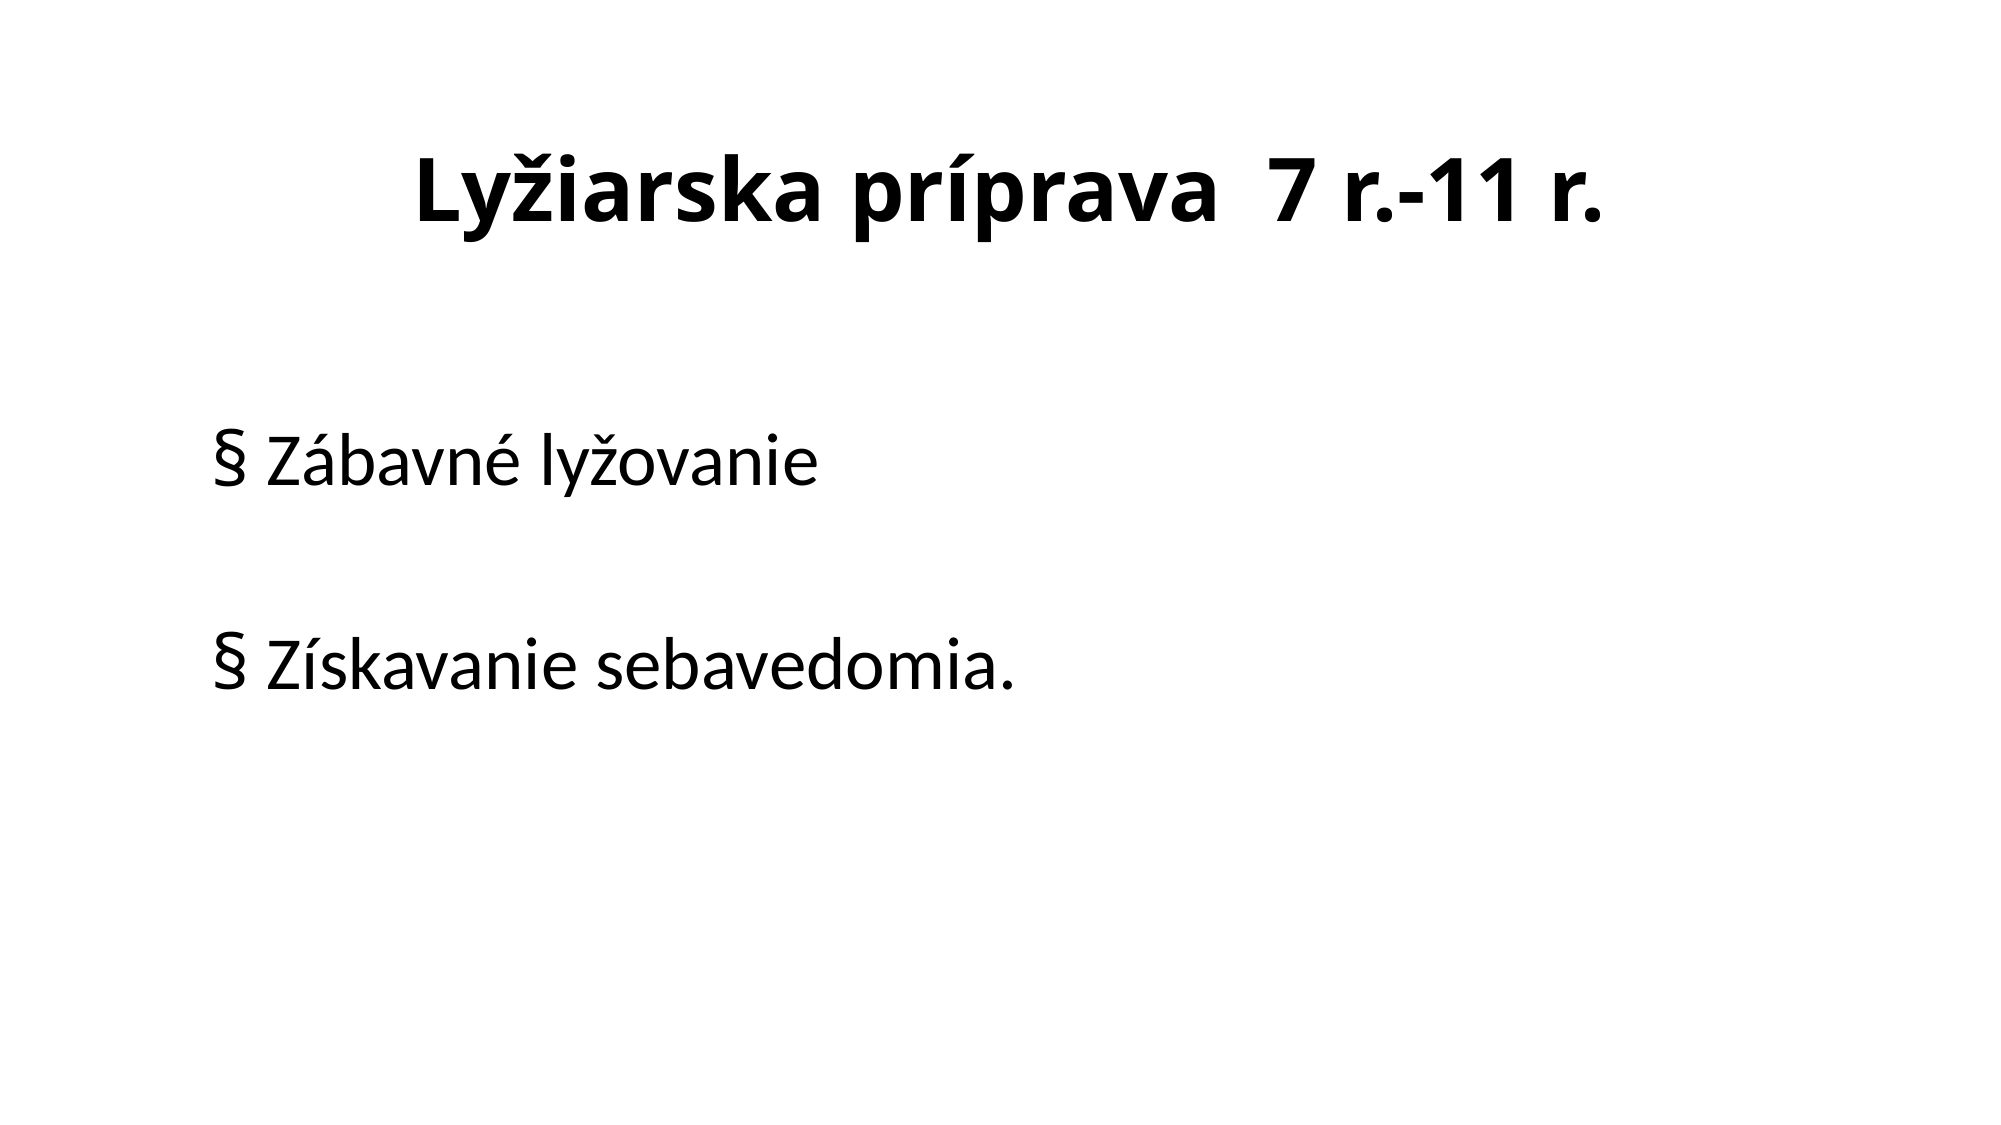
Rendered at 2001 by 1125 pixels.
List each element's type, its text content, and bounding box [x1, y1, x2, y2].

title Lyžiarska príprava 7 r.-11 r. [135, 136, 1861, 355]
list Zábavné lyžovanie Získavanie sebavedomia. [196, 201, 1777, 1022]
